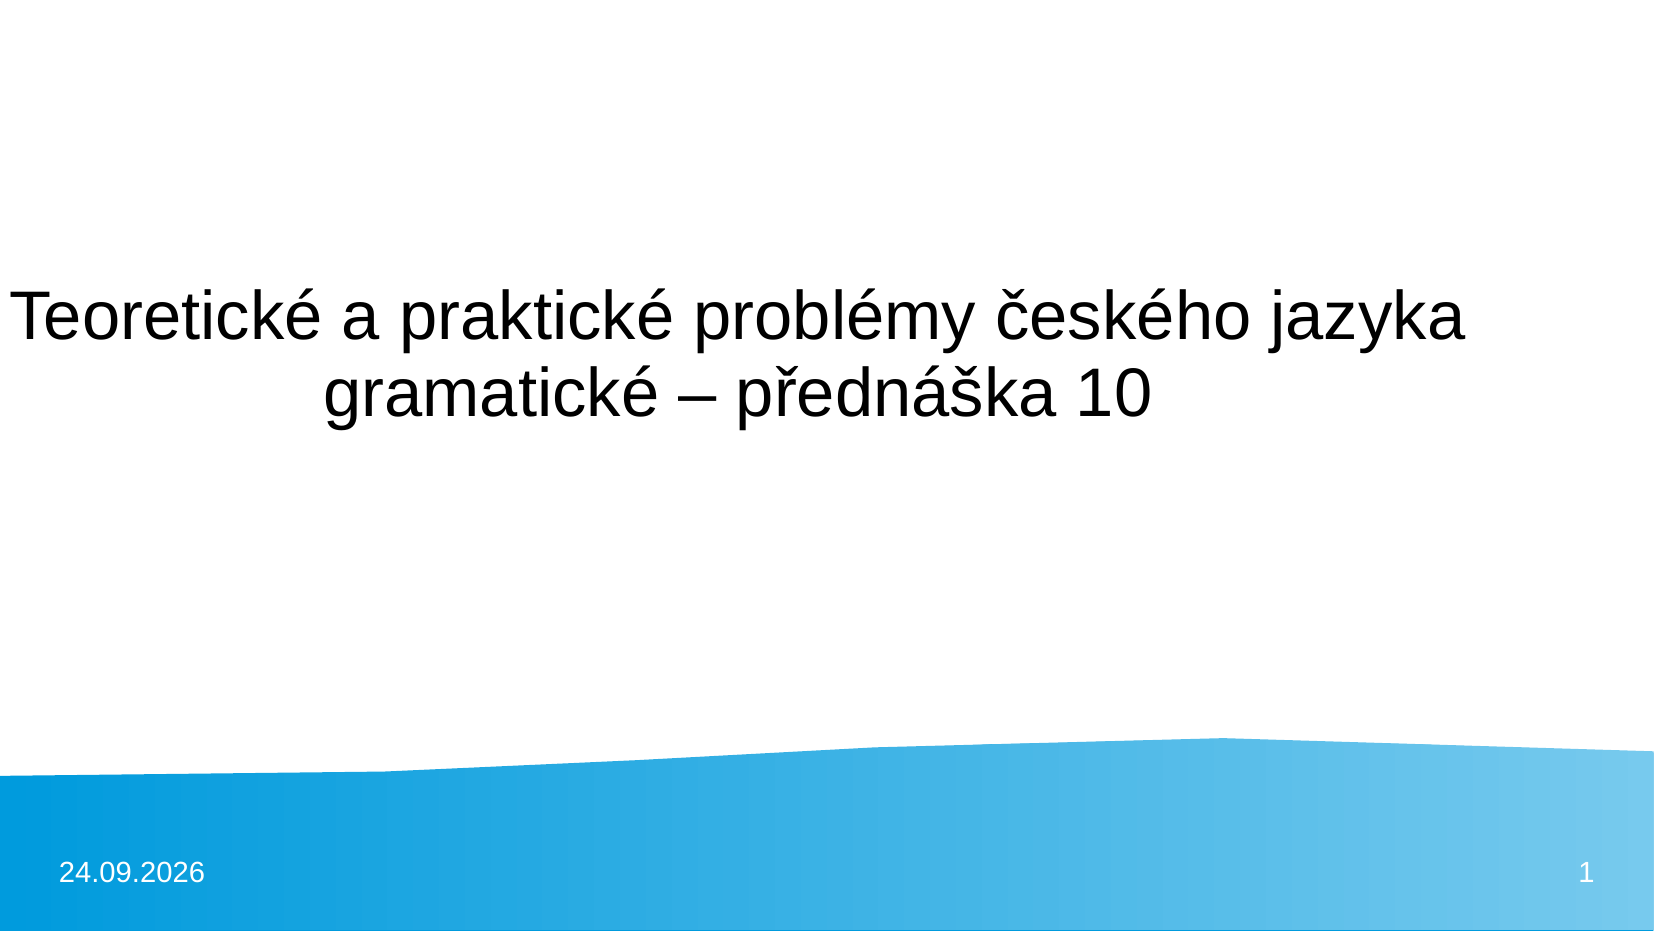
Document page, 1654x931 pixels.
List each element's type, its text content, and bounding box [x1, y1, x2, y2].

title Teoretické a praktické problémy českého jazyka gramatické – přednáška 10 [0, 265, 1477, 443]
